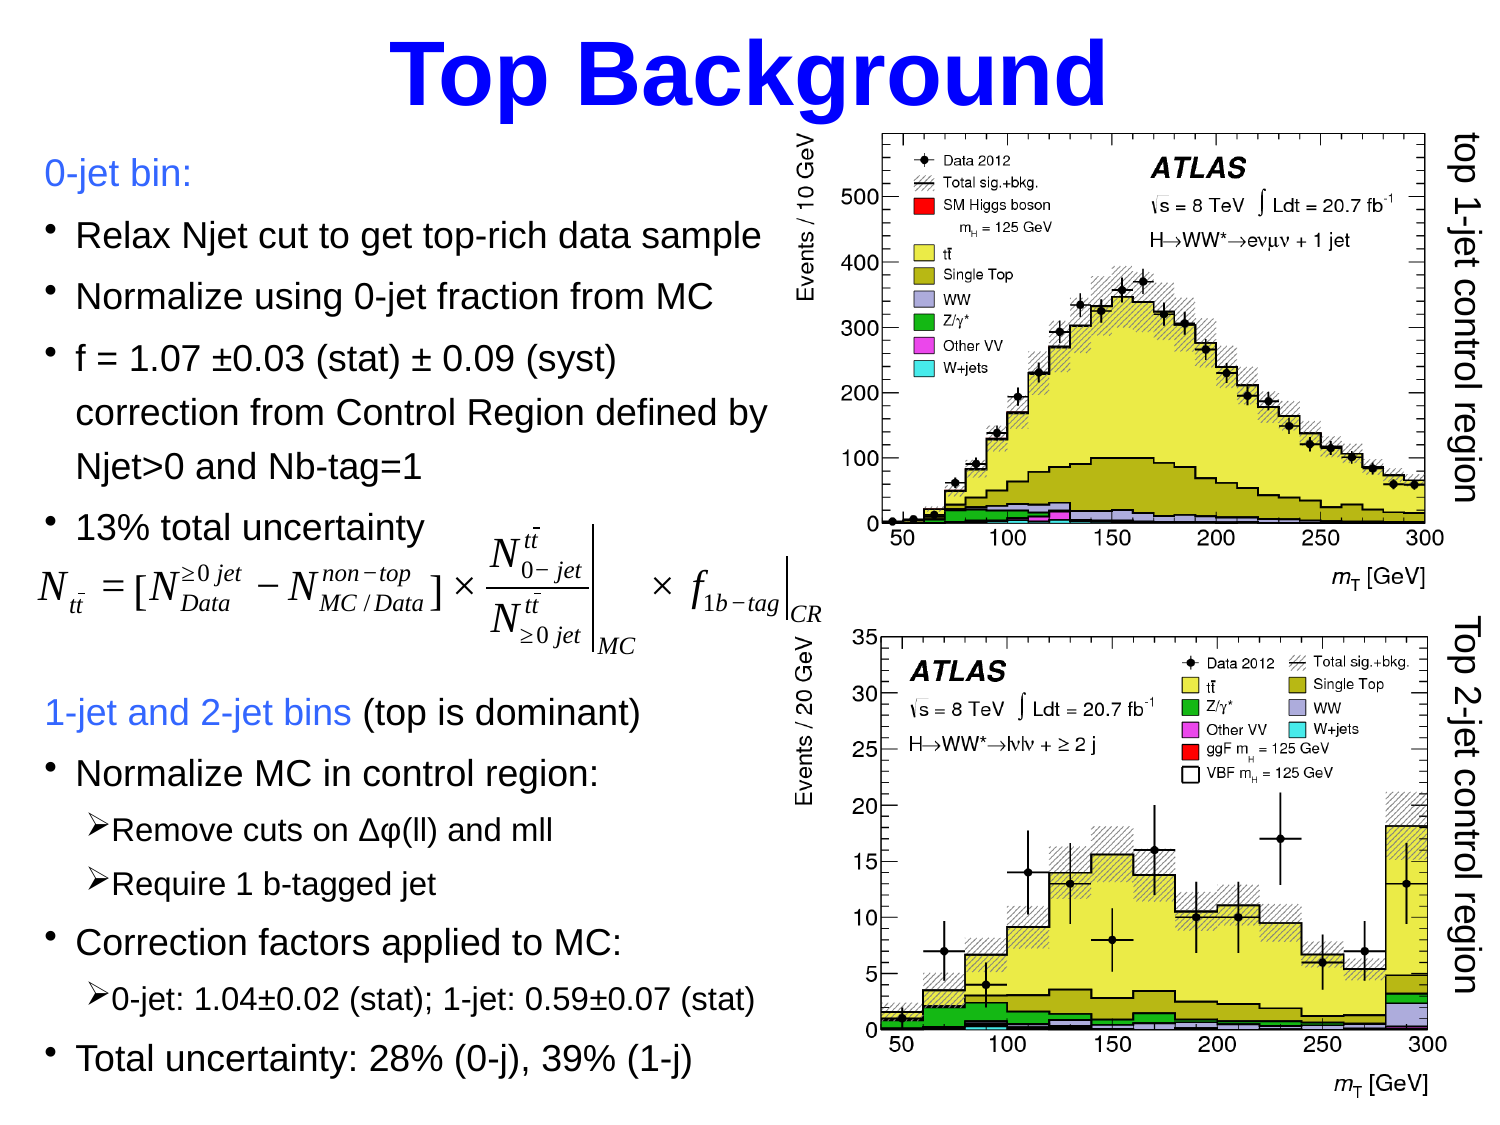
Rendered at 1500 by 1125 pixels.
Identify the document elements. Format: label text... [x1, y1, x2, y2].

text_box Top 2-jet control region [1440, 600, 1500, 1031]
list 0-jet bin: Relax Njet cut to get top-rich data sample Normalize using 0-jet fraction from MC f = 1.07 ±0.03 (stat) ± 0.09 (syst) correction from Control Region defined by Njet>0 and Nb-tag=1 13% total uncertainty 1-jet and 2-jet bins (top is dominant) Normalize MC in control region: Remove cuts on Δφ(ll) and mll Require 1 b-tagged jet Correction factors applied to MC: 0-jet: 1.04±0.02 (stat); 1-jet: 0.59±0.07 (stat) Total uncertainty: 28% (0-j), 39% (1-j) [29, 140, 815, 1111]
chart [30, 518, 827, 662]
text_box top 1-jet control region [1440, 117, 1500, 548]
title Top Background [172, 0, 1328, 138]
picture [772, 109, 1459, 603]
picture [815, 612, 1462, 1109]
